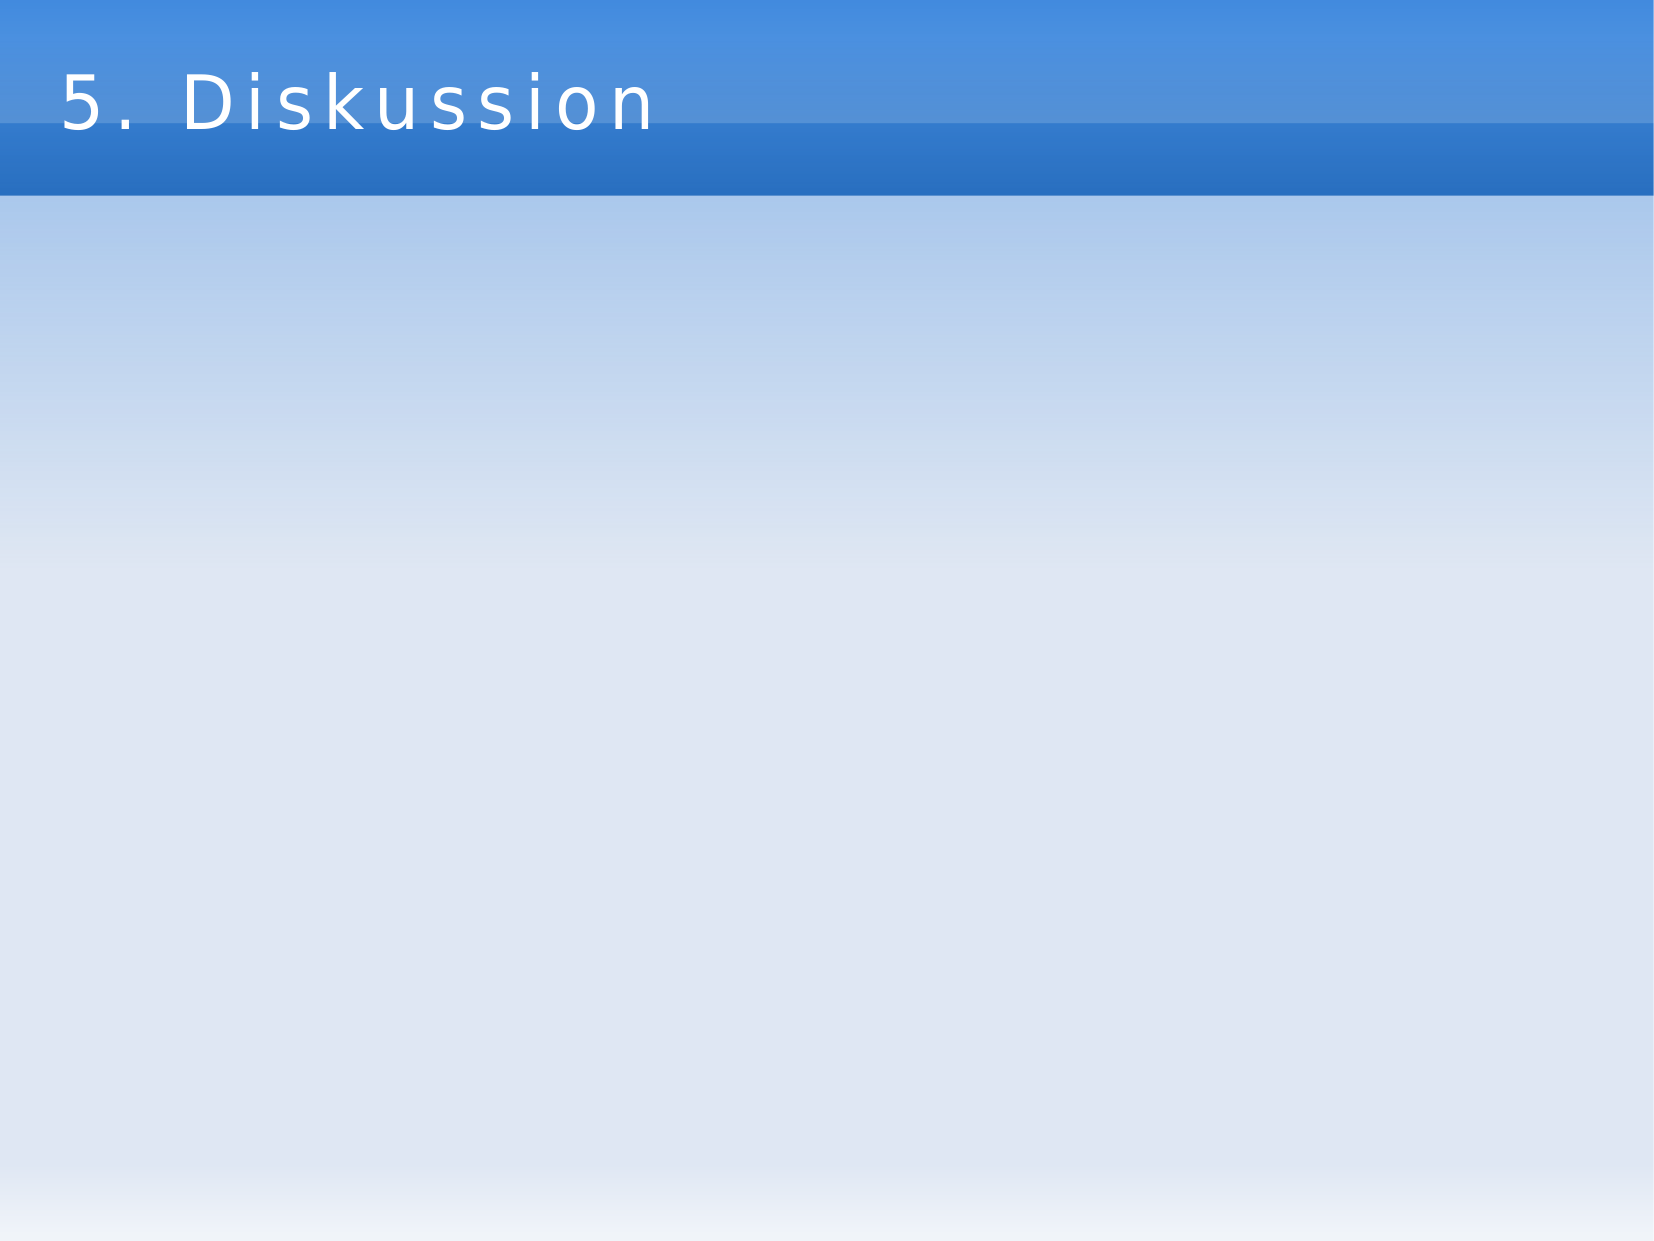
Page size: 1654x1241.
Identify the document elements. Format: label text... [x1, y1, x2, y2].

picture [0, 0, 1654, 1241]
title 5. Diskussion [59, 29, 1625, 178]
